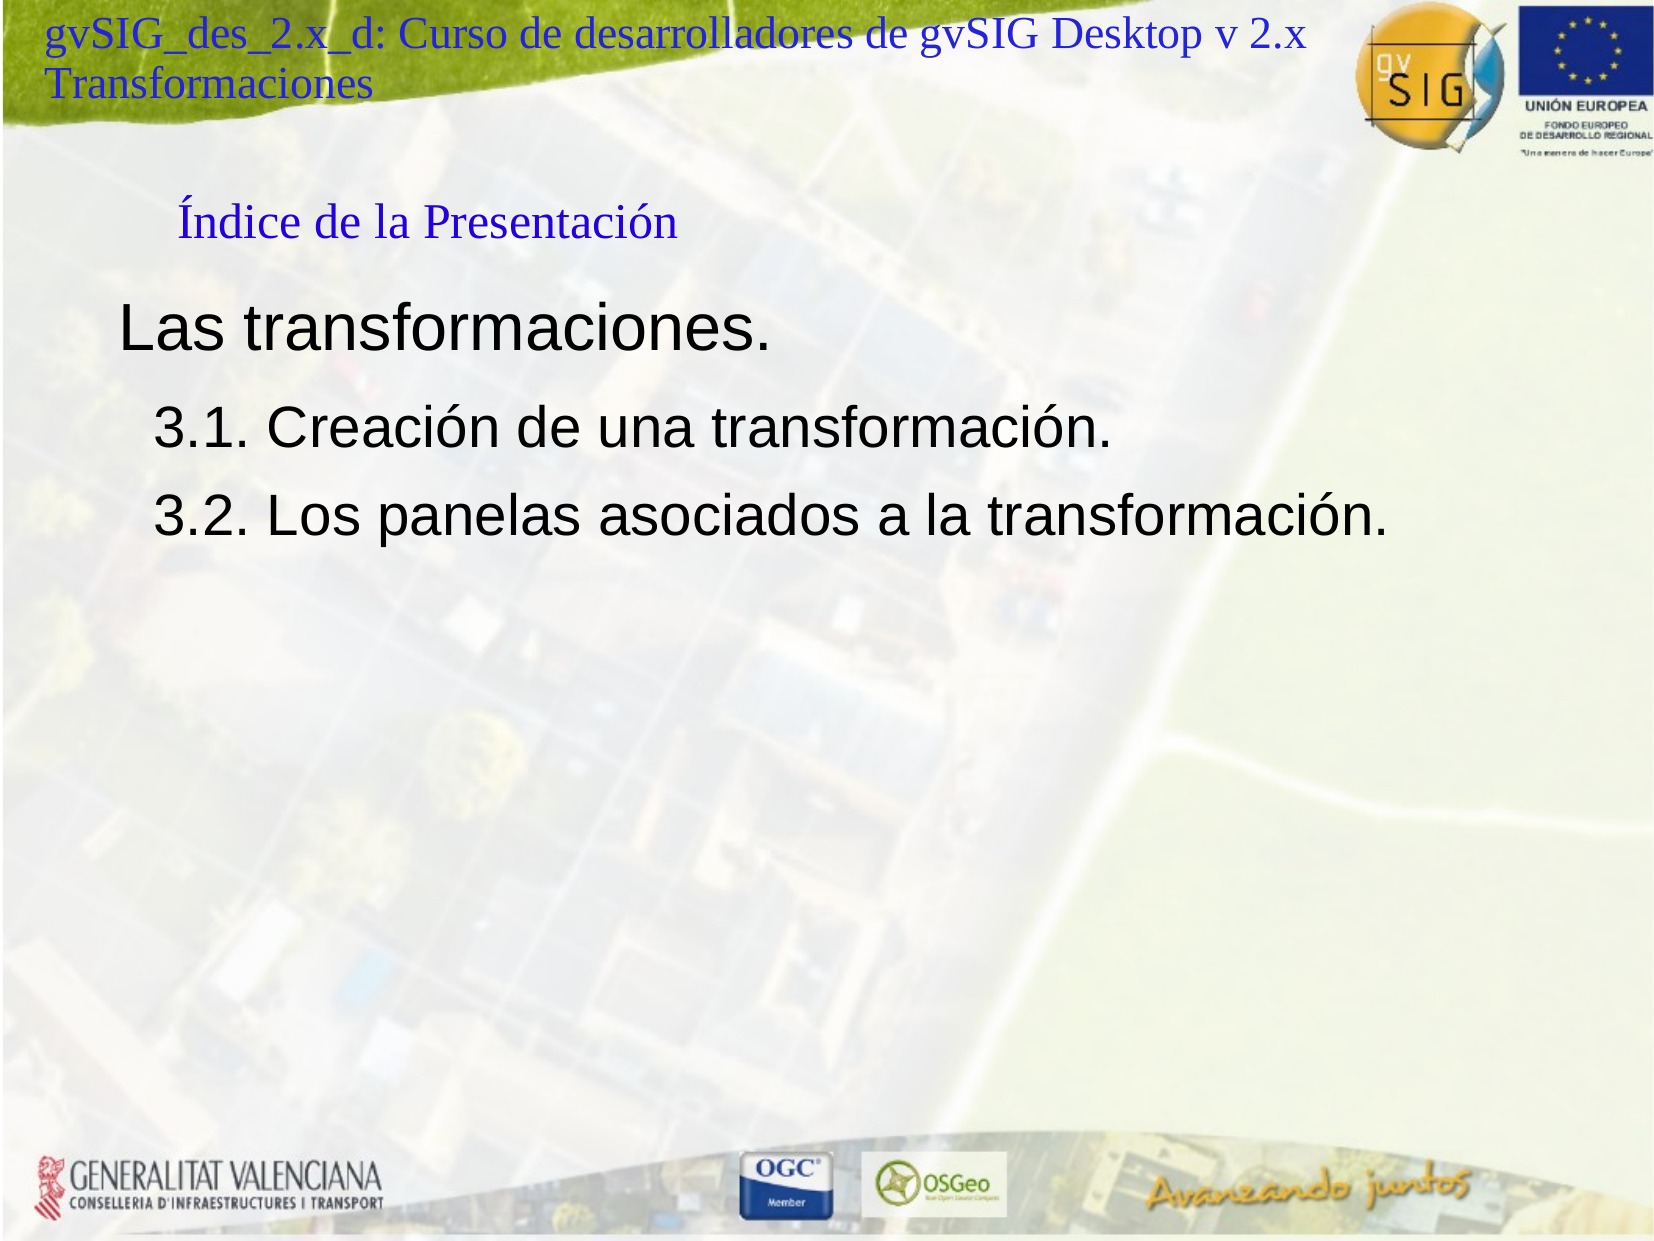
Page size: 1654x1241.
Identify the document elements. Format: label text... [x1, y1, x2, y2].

list Las transformaciones. 3.1. Creación de una transformación. 3.2. Los panelas asociados a la transformación. [82, 290, 1571, 932]
picture [2, 0, 1654, 1241]
title Índice de la Presentación [177, 95, 1329, 290]
